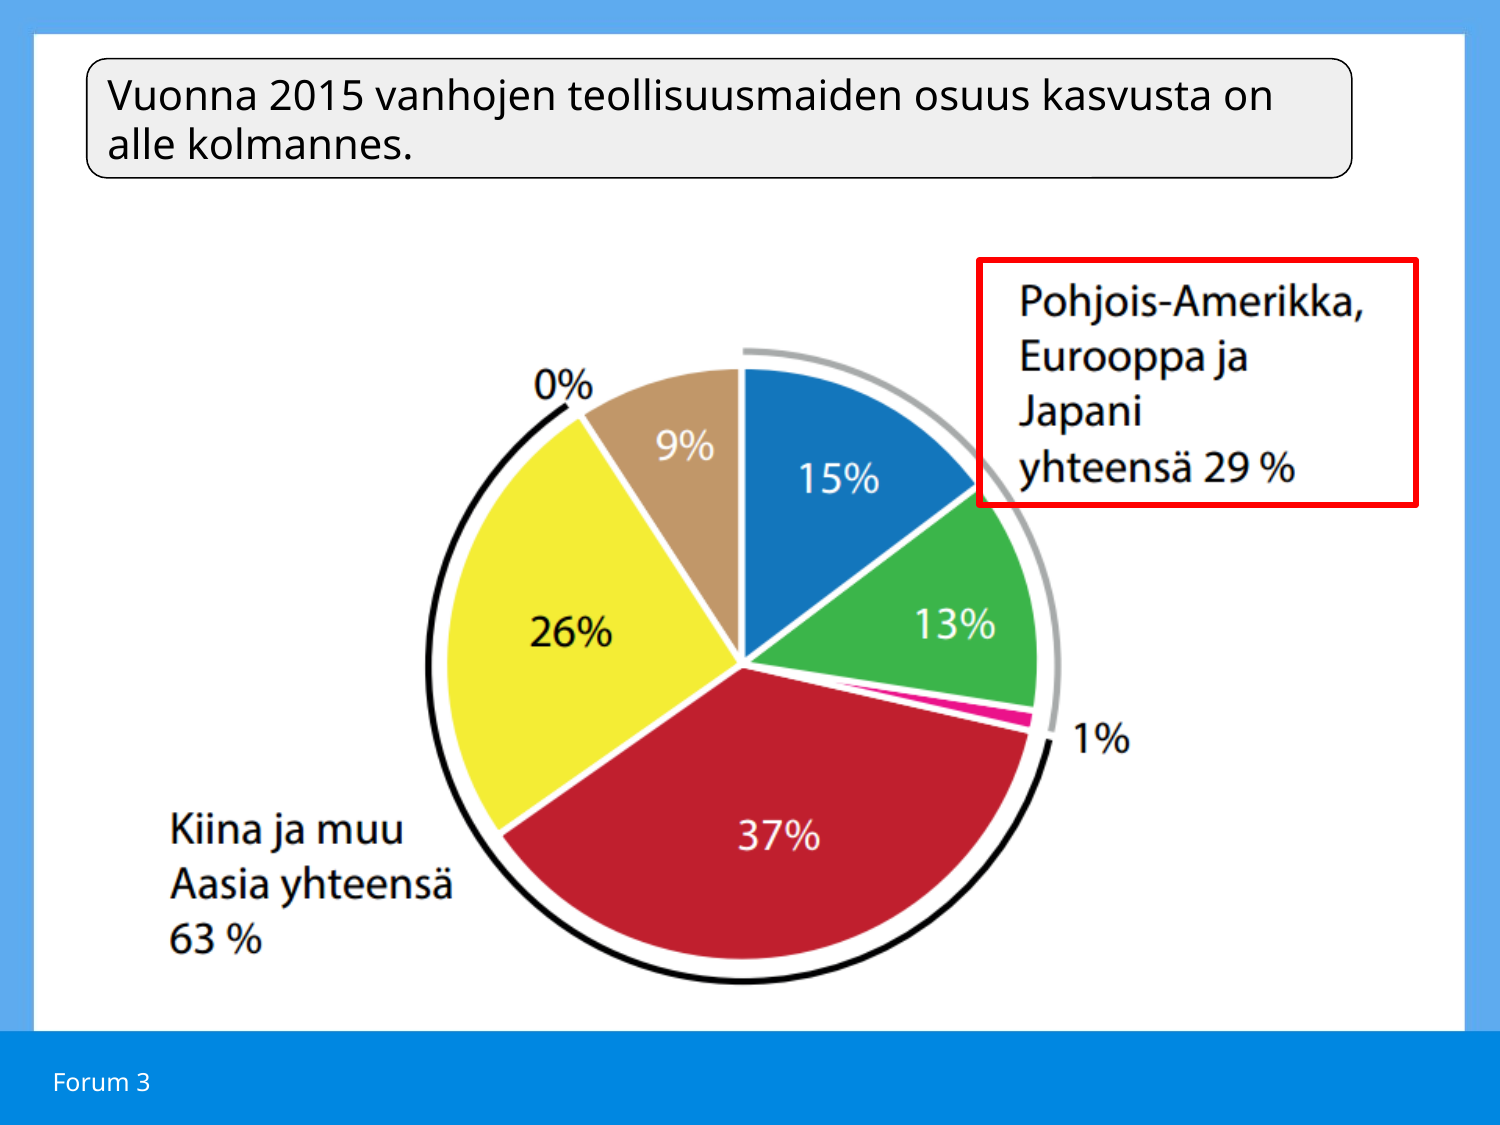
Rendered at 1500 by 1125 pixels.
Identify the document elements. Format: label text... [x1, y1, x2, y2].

picture [0, 0, 1500, 1125]
text_box Vuonna 2015 vanhojen teollisuusmaiden osuus kasvusta on alle kolmannes. [86, 58, 1352, 178]
